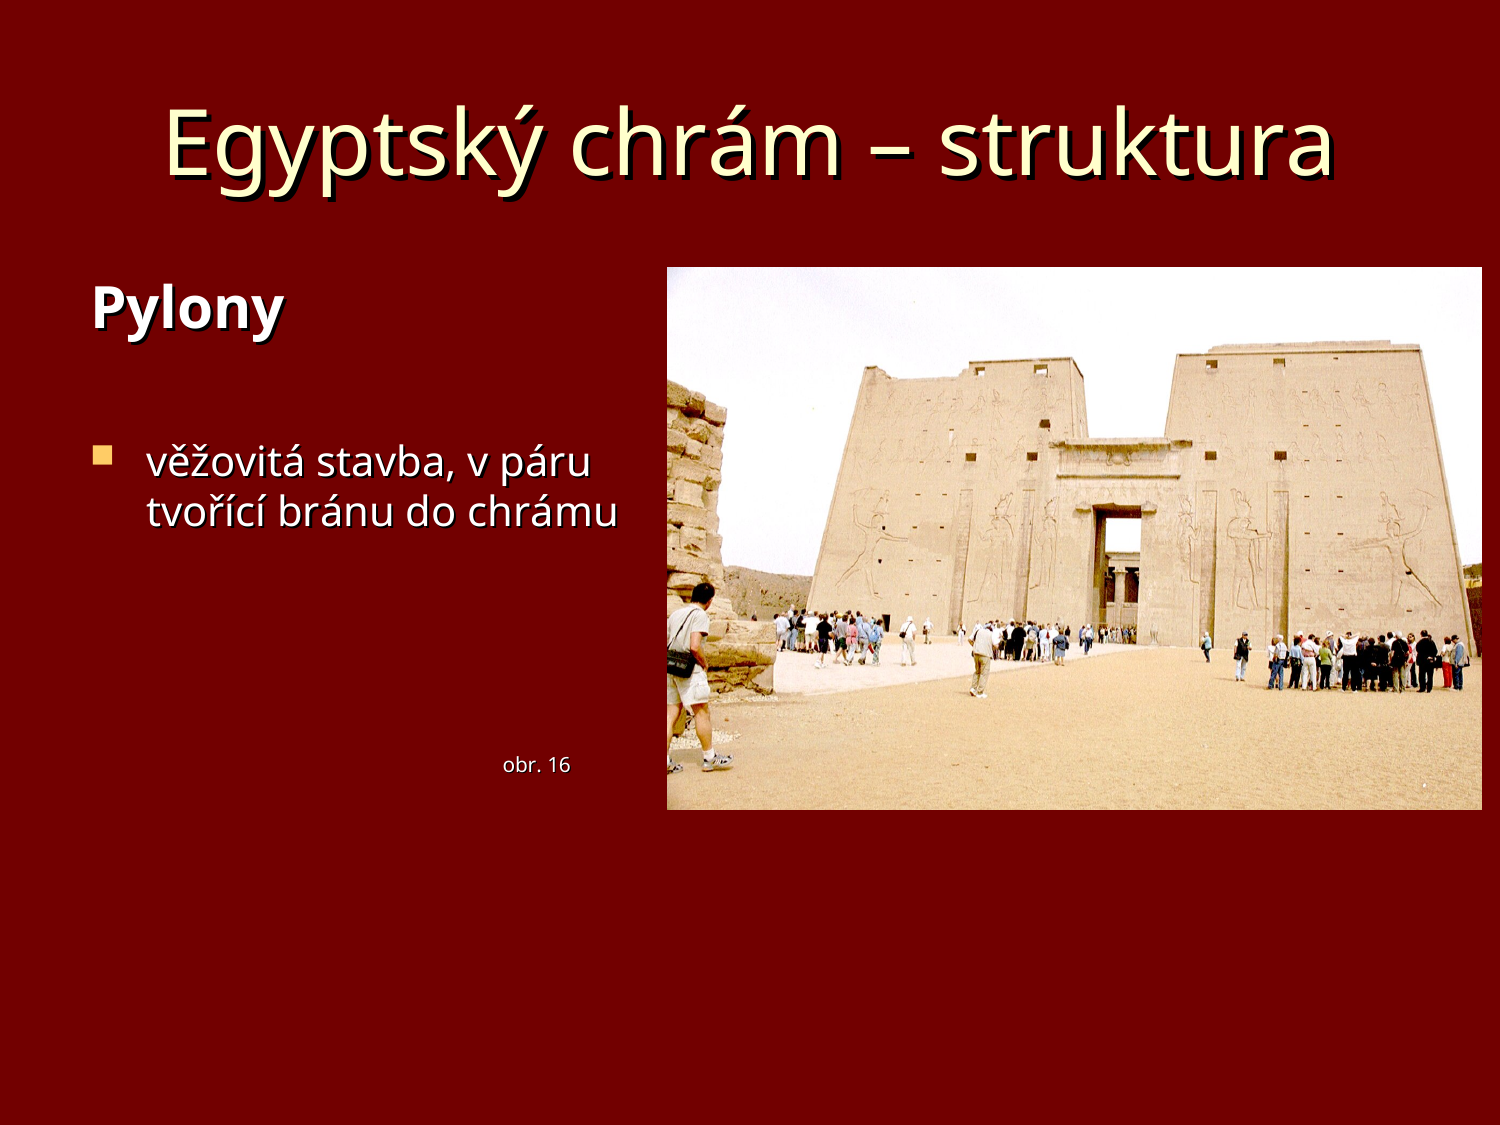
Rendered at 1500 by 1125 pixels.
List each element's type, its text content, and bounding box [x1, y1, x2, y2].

list Pylony věžovitá stavba, v páru tvořící bránu do chrámu obr. 16 [75, 262, 668, 1001]
title Egyptský chrám – struktura [75, 45, 1426, 233]
text_box [667, 267, 1482, 810]
